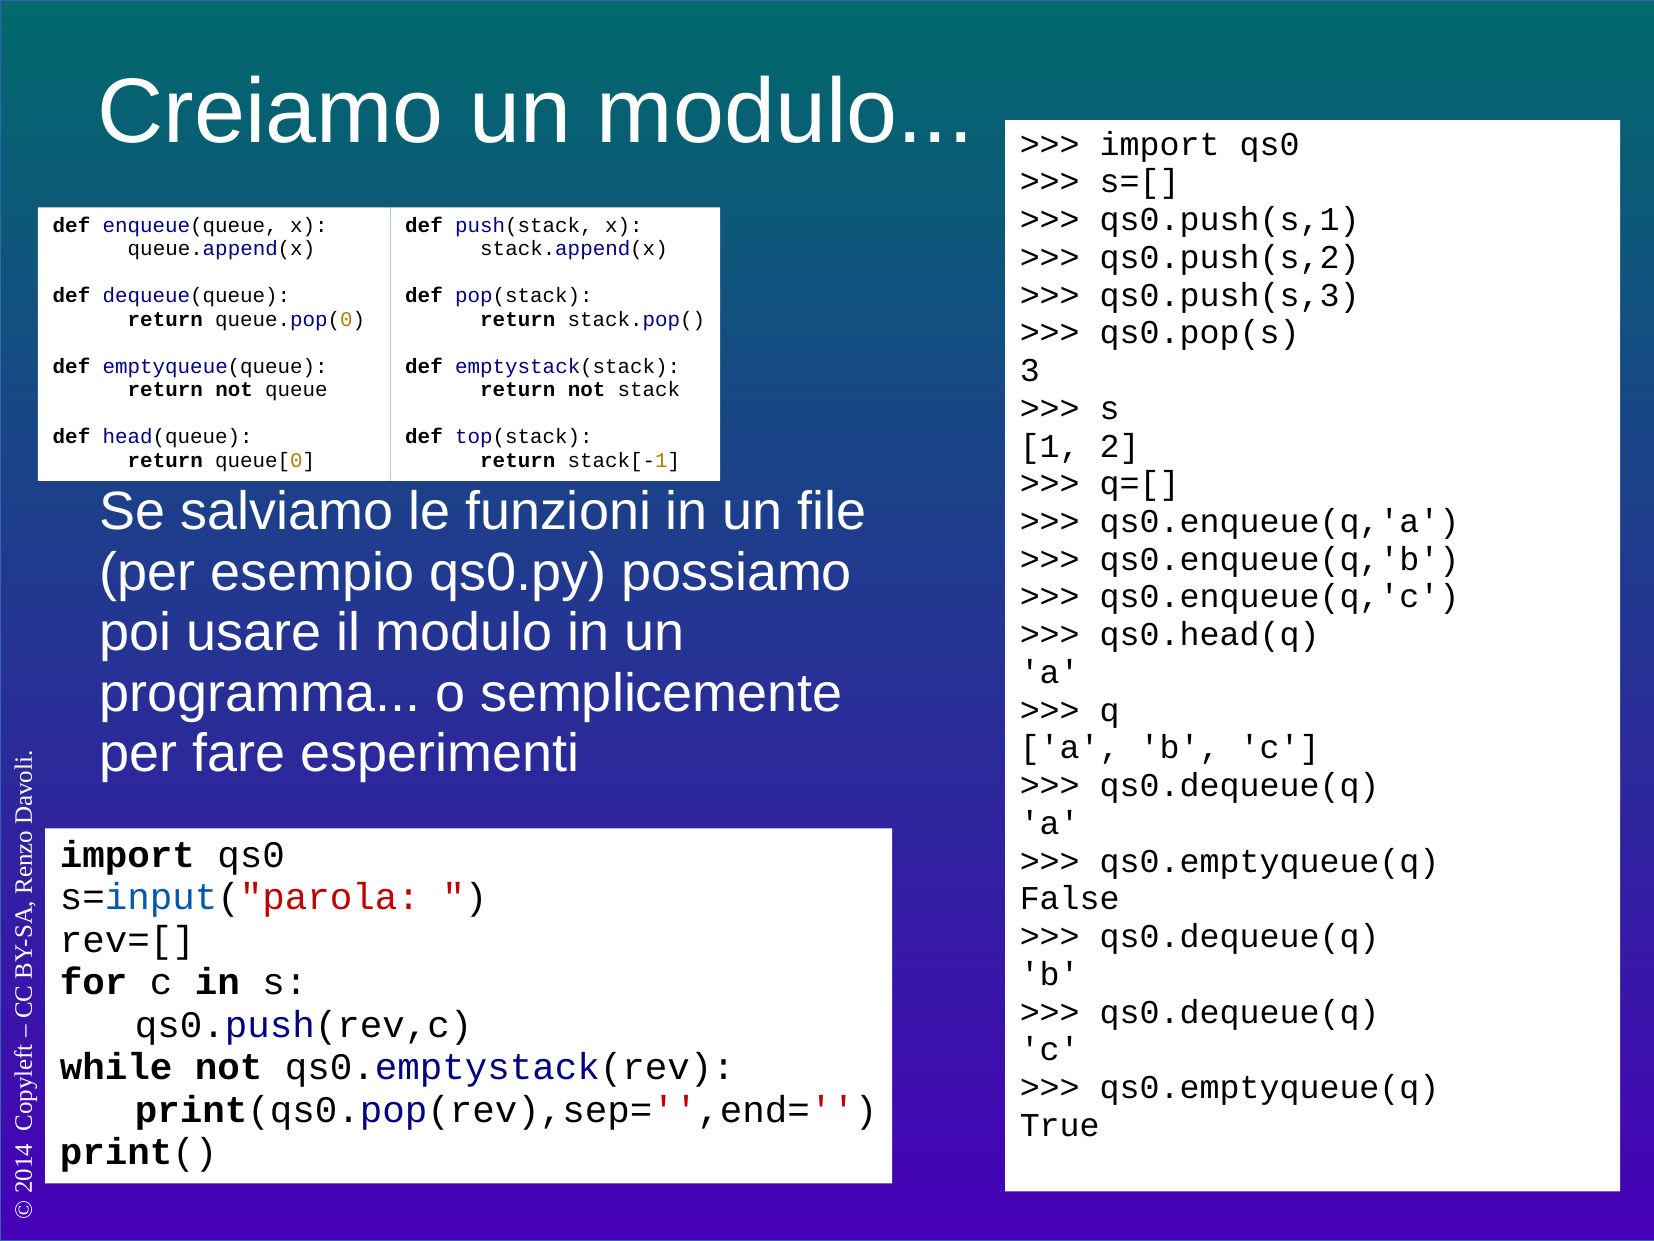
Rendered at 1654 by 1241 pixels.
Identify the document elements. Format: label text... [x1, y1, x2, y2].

text_box def push(stack, x): stack.append(x) def pop(stack): return stack.pop() def emptystack(stack): return not stack def top(stack): return stack[-1] [390, 207, 721, 481]
title Creiamo un modulo... [82, 45, 991, 178]
list Se salviamo le funzioni in un file (per esempio qs0.py) possiamo poi usare il modulo in un programma... o semplicemente per fare esperimenti [41, 480, 916, 829]
text_box import qs0 s=input("parola: ") rev=[] for c in s: qs0.push(rev,c) while not qs0.emptystack(rev): print(qs0.pop(rev),sep='',end='') print() [45, 828, 893, 1184]
text_box >>> import qs0 >>> s=[] >>> qs0.push(s,1) >>> qs0.push(s,2) >>> qs0.push(s,3) >>> qs0.pop(s) 3 >>> s [1, 2] >>> q=[] >>> qs0.enqueue(q,'a') >>> qs0.enqueue(q,'b') >>> qs0.enqueue(q,'c') >>> qs0.head(q) 'a' >>> q ['a', 'b', 'c'] >>> qs0.dequeue(q) 'a' >>> qs0.emptyqueue(q) False >>> qs0.dequeue(q) 'b' >>> qs0.dequeue(q) 'c' >>> qs0.emptyqueue(q) True [1005, 120, 1621, 1192]
text_box def enqueue(queue, x): queue.append(x) def dequeue(queue): return queue.pop(0) def emptyqueue(queue): return not queue def head(queue): return queue[0] [37, 207, 390, 481]
